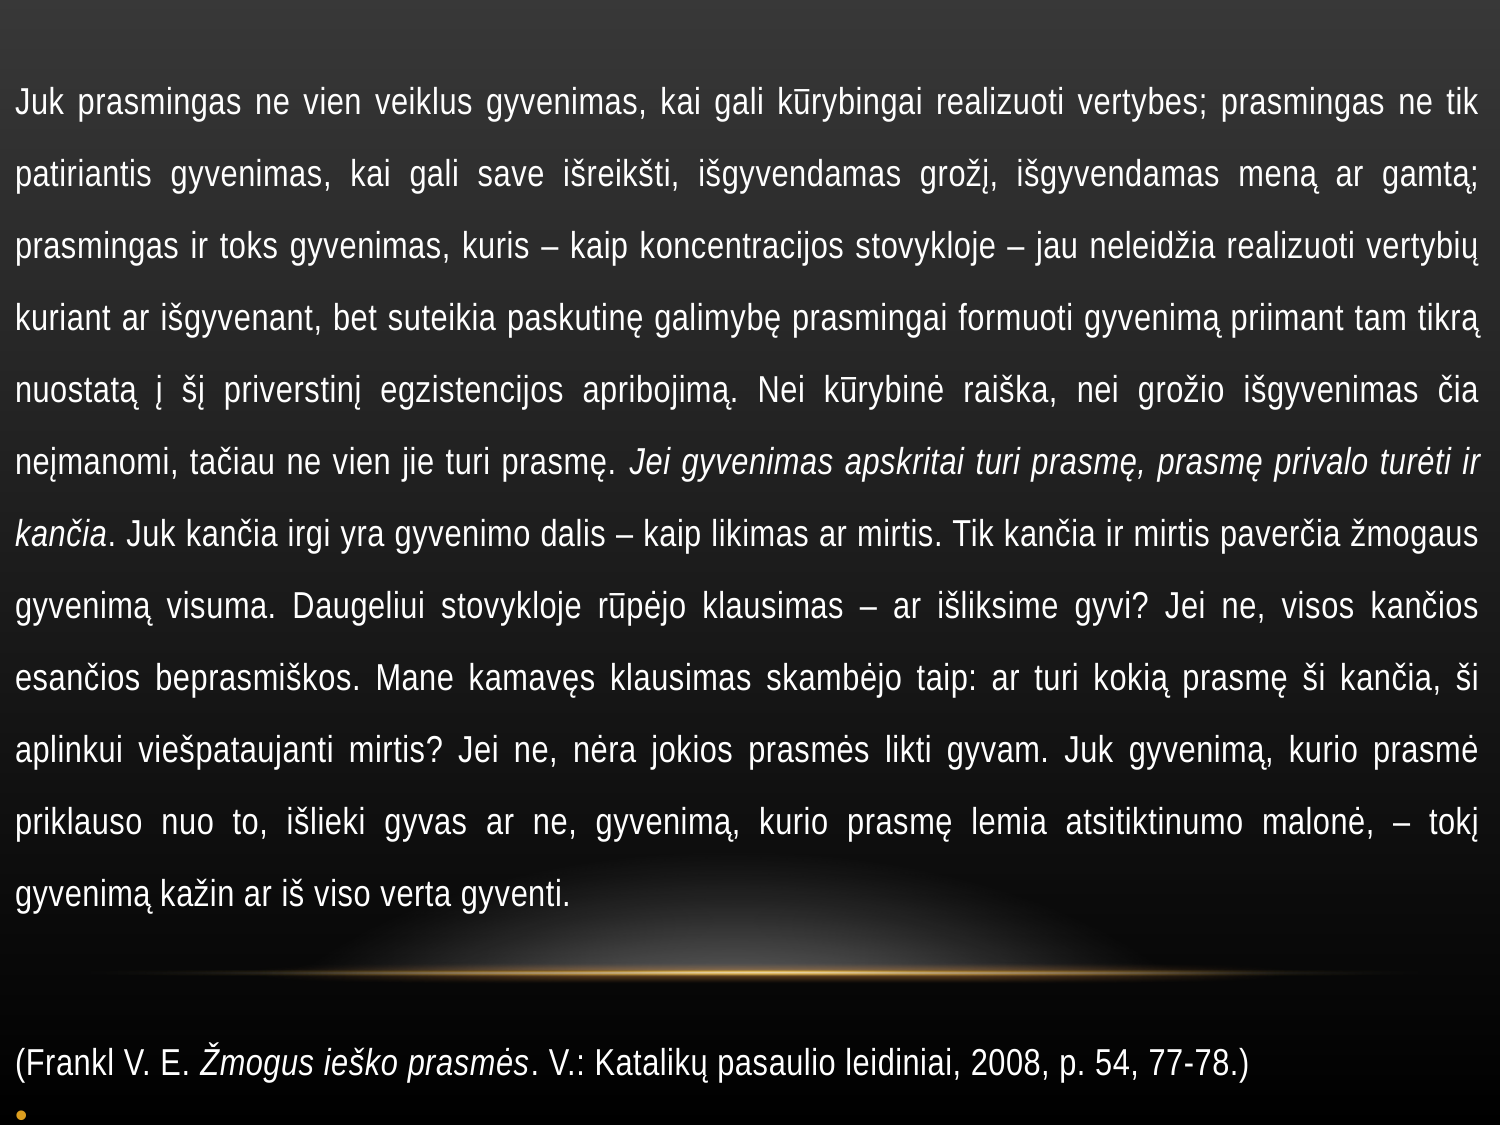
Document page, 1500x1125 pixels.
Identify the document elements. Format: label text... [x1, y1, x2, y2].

list Juk prasmingas ne vien veiklus gyvenimas, kai gali kūrybingai realizuoti vertybes; prasmingas ne tik patiriantis gyvenimas, kai gali save išreikšti, išgyvendamas grožį, išgyvendamas meną ar gamtą; prasmingas ir toks gyvenimas, kuris – kaip koncentracijos stovykloje – jau neleidžia realizuoti vertybių kuriant ar išgyvenant, bet suteikia paskutinę galimybę prasmingai formuoti gyvenimą priimant tam tikrą nuostatą į šį priverstinį egzistencijos apribojimą. Nei kūrybinė raiška, nei grožio išgyvenimas čia neįmanomi, tačiau ne vien jie turi prasmę. Jei gyvenimas apskritai turi prasmę, prasmę privalo turėti ir kančia. Juk kančia irgi yra gyvenimo dalis – kaip likimas ar mirtis. Tik kančia ir mirtis paverčia žmogaus gyvenimą visuma. Daugeliui stovykloje rūpėjo klausimas – ar išliksime gyvi? Jei ne, visos kančios esančios beprasmiškos. Mane kamavęs klausimas skambėjo taip: ar turi kokią prasmę ši kančia, ši aplinkui viešpataujanti mirtis? Jei ne, nėra jokios prasmės likti gyvam. Juk gyvenimą, kurio prasmė priklauso nuo to, išlieki gyvas ar ne, gyvenimą, kurio prasmę lemia atsitiktinumo malonė, – tokį gyvenimą kažin ar iš viso verta gyventi. (Frankl V. E. Žmogus ieško prasmės. V.: Katalikų pasaulio leidiniai, 2008, p. 54, 77-78.) [0, 42, 1500, 1125]
